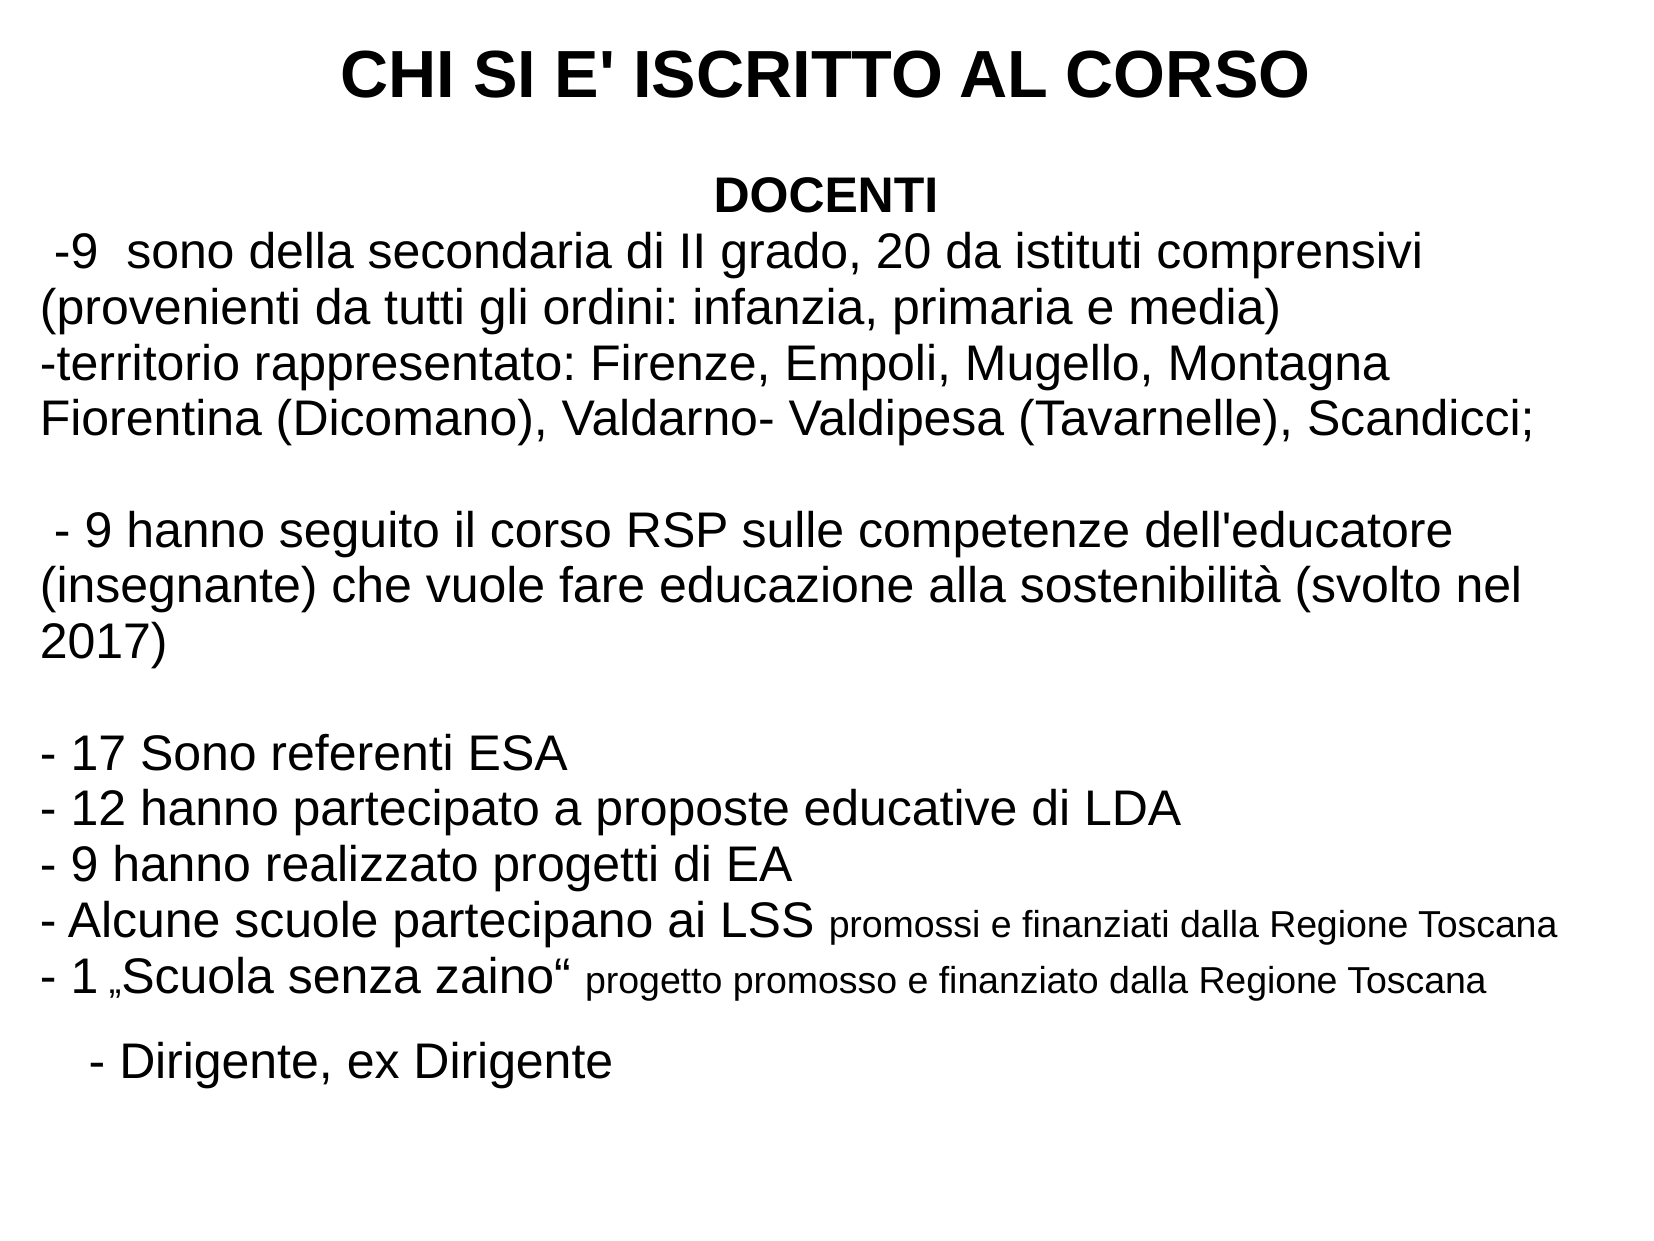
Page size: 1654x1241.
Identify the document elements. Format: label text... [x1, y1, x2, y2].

text_box CHI SI E' ISCRITTO AL CORSO DOCENTI -9 sono della secondaria di II grado, 20 da istituti comprensivi (provenienti da tutti gli ordini: infanzia, primaria e media) -territorio rappresentato: Firenze, Empoli, Mugello, Montagna Fiorentina (Dicomano), Valdarno- Valdipesa (Tavarnelle), Scandicci; - 9 hanno seguito il corso RSP sulle competenze dell'educatore (insegnante) che vuole fare educazione alla sostenibilità (svolto nel 2017) - 17 Sono referenti ESA - 12 hanno partecipato a proposte educative di LDA - 9 hanno realizzato progetti di EA - Alcune scuole partecipano ai LSS promossi e finanziati dalla Regione Toscana - 1 „Scuola senza zaino“ progetto promosso e finanziato dalla Regione Toscana [25, 29, 1627, 1211]
text_box - Dirigente, ex Dirigente [88, 1033, 796, 1109]
